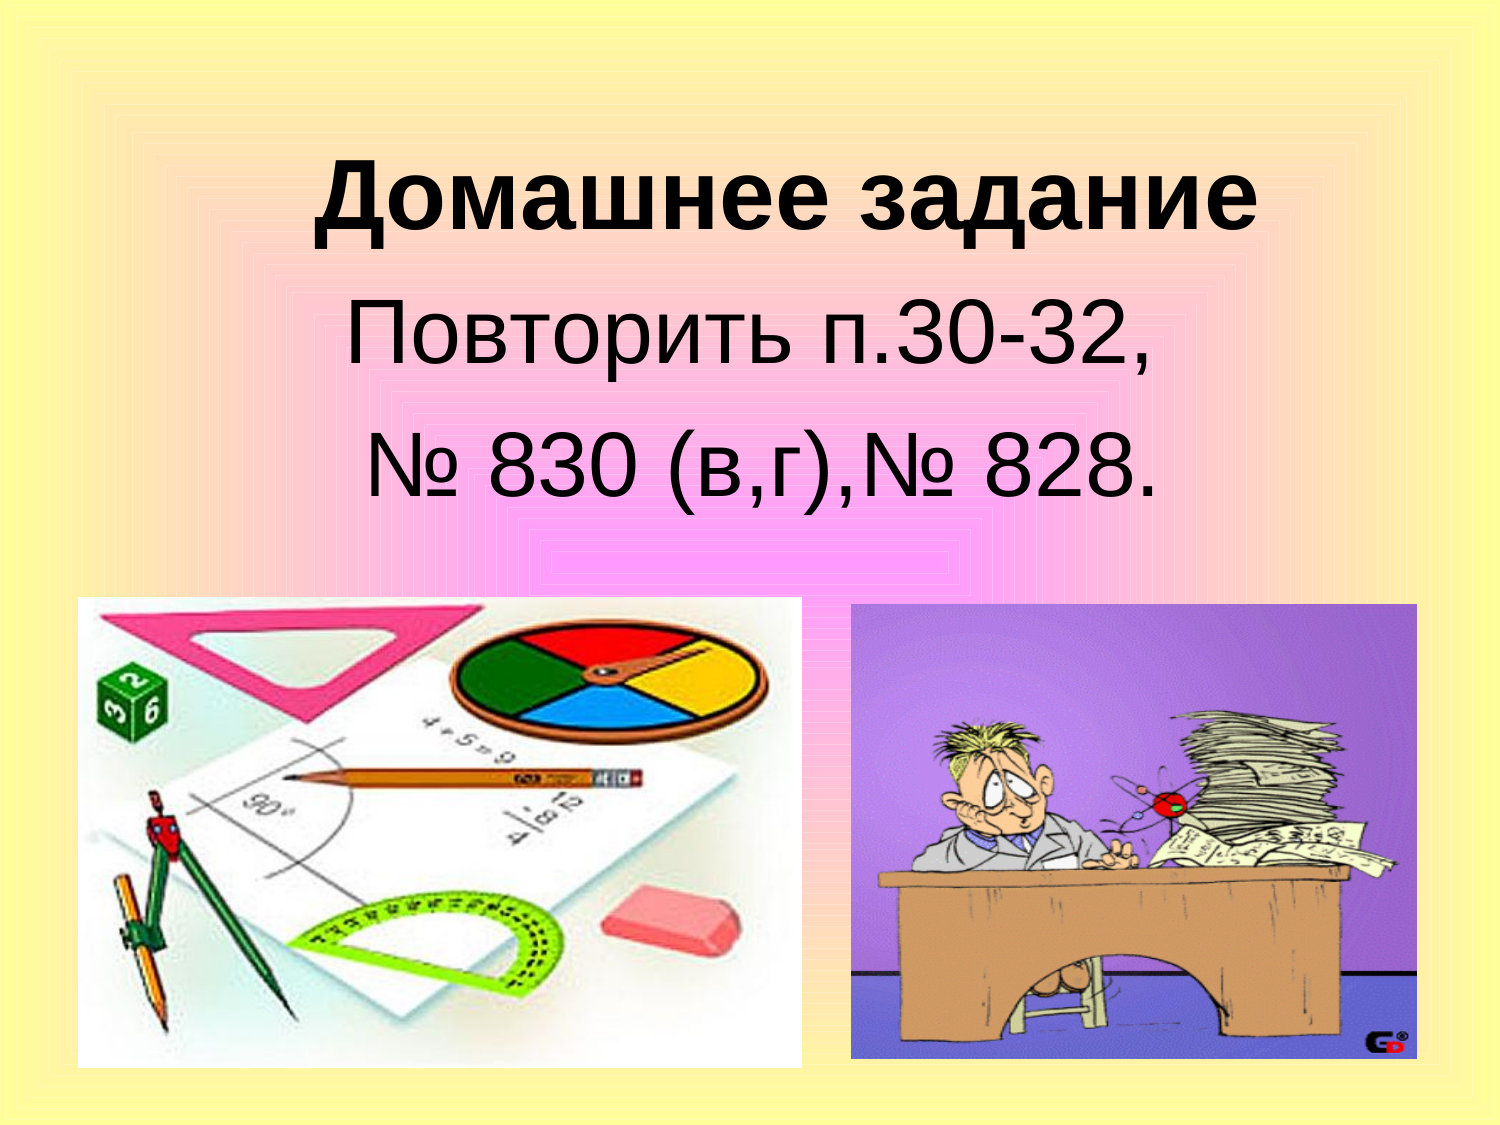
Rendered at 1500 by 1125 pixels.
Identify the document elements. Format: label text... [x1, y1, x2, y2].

list Домашнее задание Повторить п.30-32, № 830 (в,г),№ 828. [75, 121, 1426, 865]
picture [78, 597, 802, 1068]
picture [851, 604, 1417, 1059]
